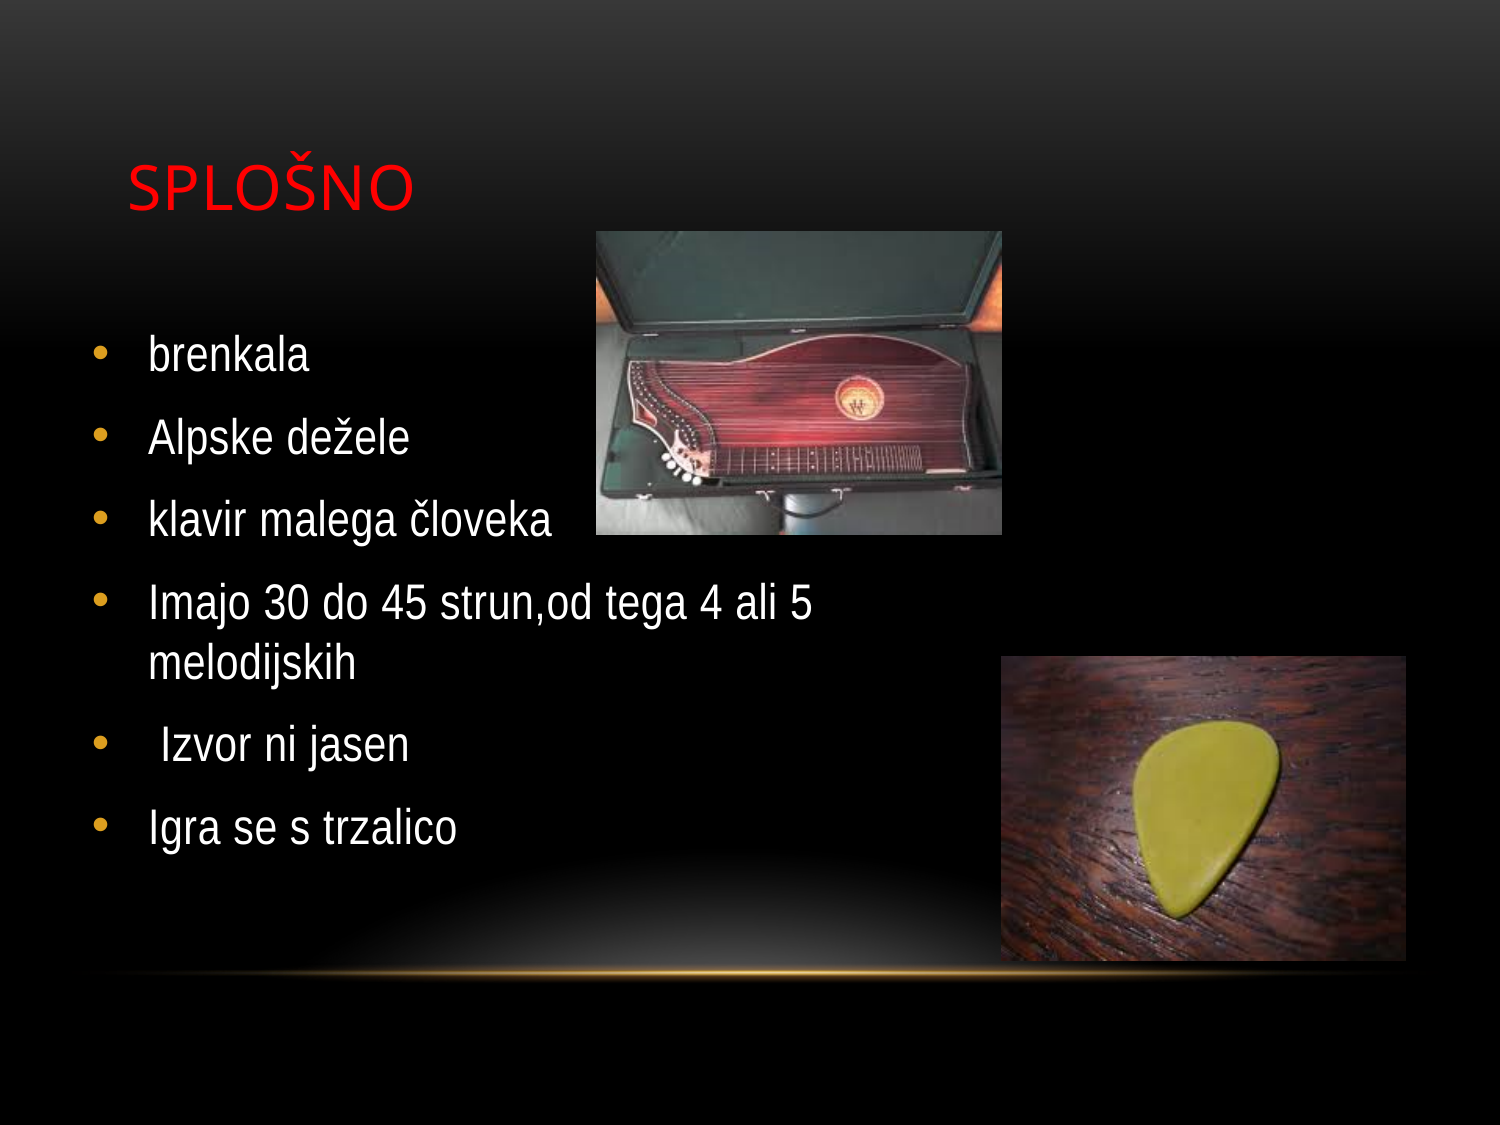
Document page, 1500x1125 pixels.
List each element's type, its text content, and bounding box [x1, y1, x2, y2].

list brenkala Alpske dežele klavir malega človeka Imajo 30 do 45 strun,od tega 4 ali 5 melodijskih Izvor ni jasen Igra se s trzalico [76, 314, 1046, 740]
title SPLOŠNO [112, 42, 1413, 231]
picture [0, 0, 1500, 1125]
